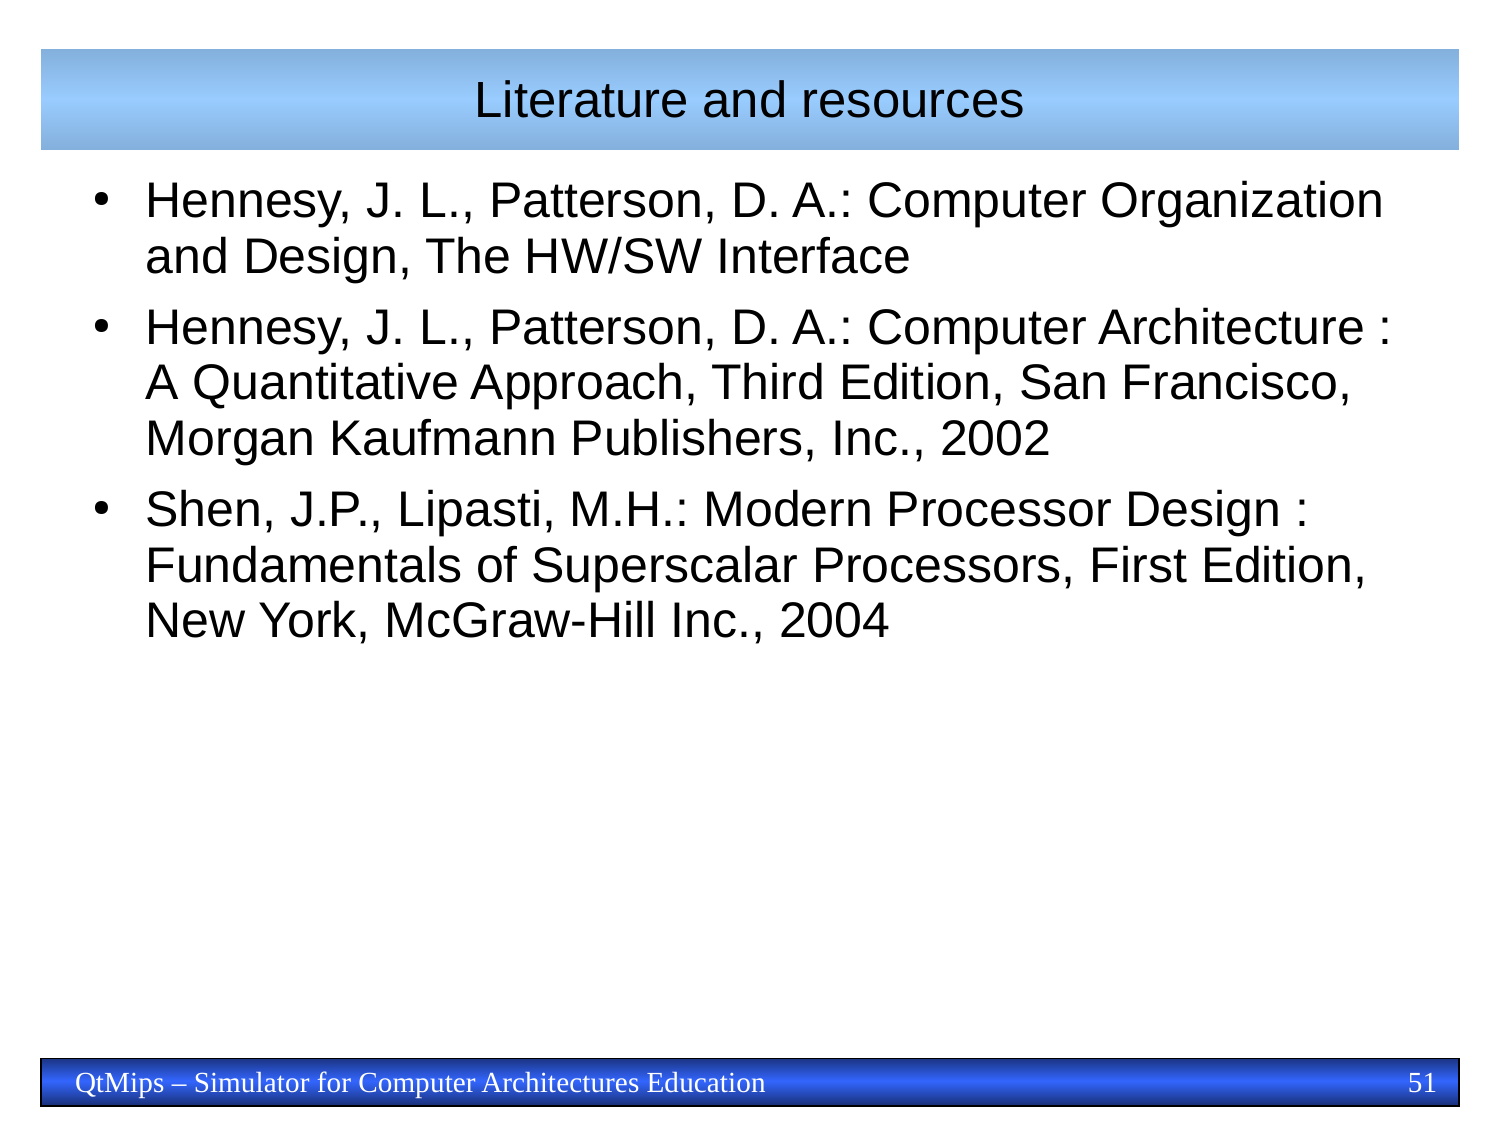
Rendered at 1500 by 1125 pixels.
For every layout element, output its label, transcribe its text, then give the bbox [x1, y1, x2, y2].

list Hennesy, J. L., Patterson, D. A.: Computer Organization and Design, The HW/SW Interface Hennesy, J. L., Patterson, D. A.: Computer Architecture : A Quantitative Approach, Third Edition, San Francisco, Morgan Kaufmann Publishers, Inc., 2002 Shen, J.P., Lipasti, M.H.: Modern Processor Design : Fundamentals of Superscalar Processors, First Edition, New York, McGraw-Hill Inc., 2004 [75, 172, 1426, 1057]
title Literature and resources [41, 49, 1459, 150]
